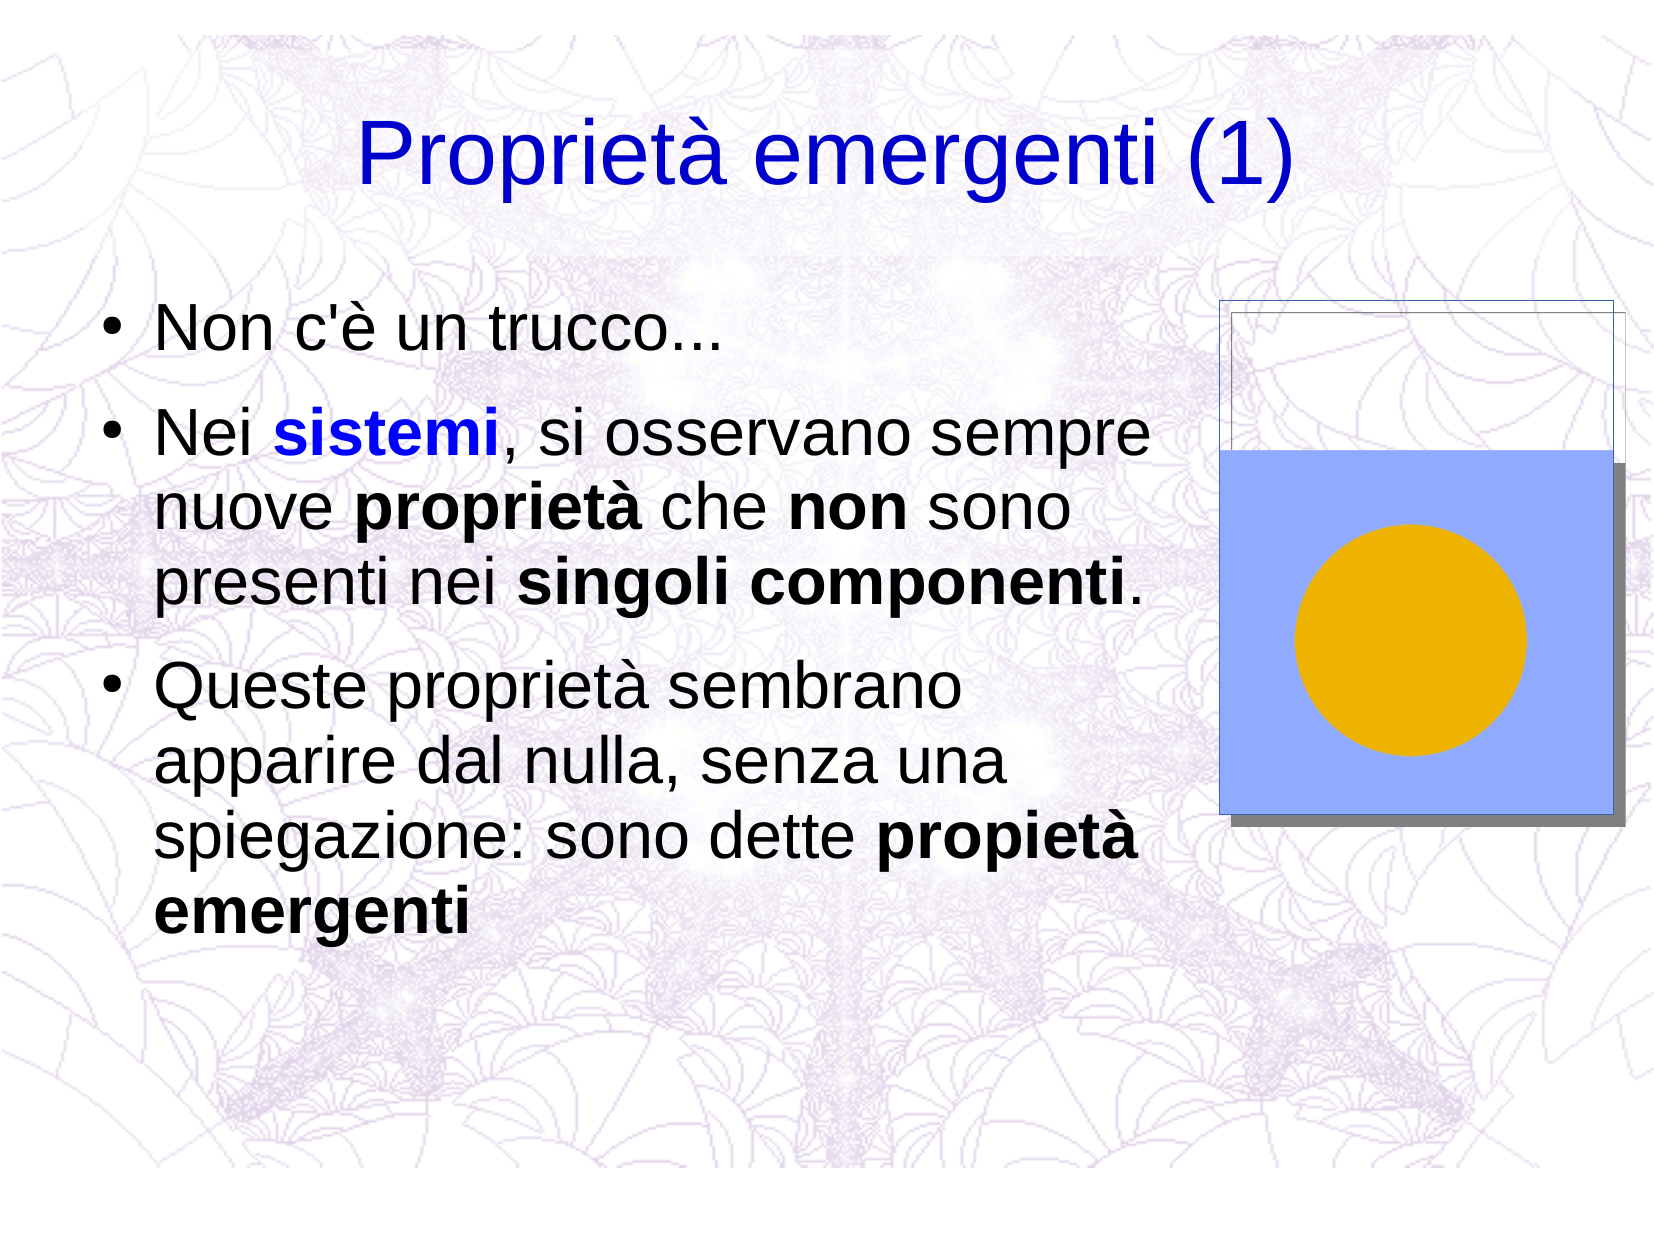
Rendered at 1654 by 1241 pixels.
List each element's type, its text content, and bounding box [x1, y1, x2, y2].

picture [1219, 300, 1614, 815]
title Proprietà emergenti (1) [82, 49, 1571, 257]
list Non c'è un trucco... Nei sistemi, si osservano sempre nuove proprietà che non sono presenti nei singoli componenti. Queste proprietà sembrano apparire dal nulla, senza una spiegazione: sono dette propietà emergenti [82, 290, 1217, 1217]
